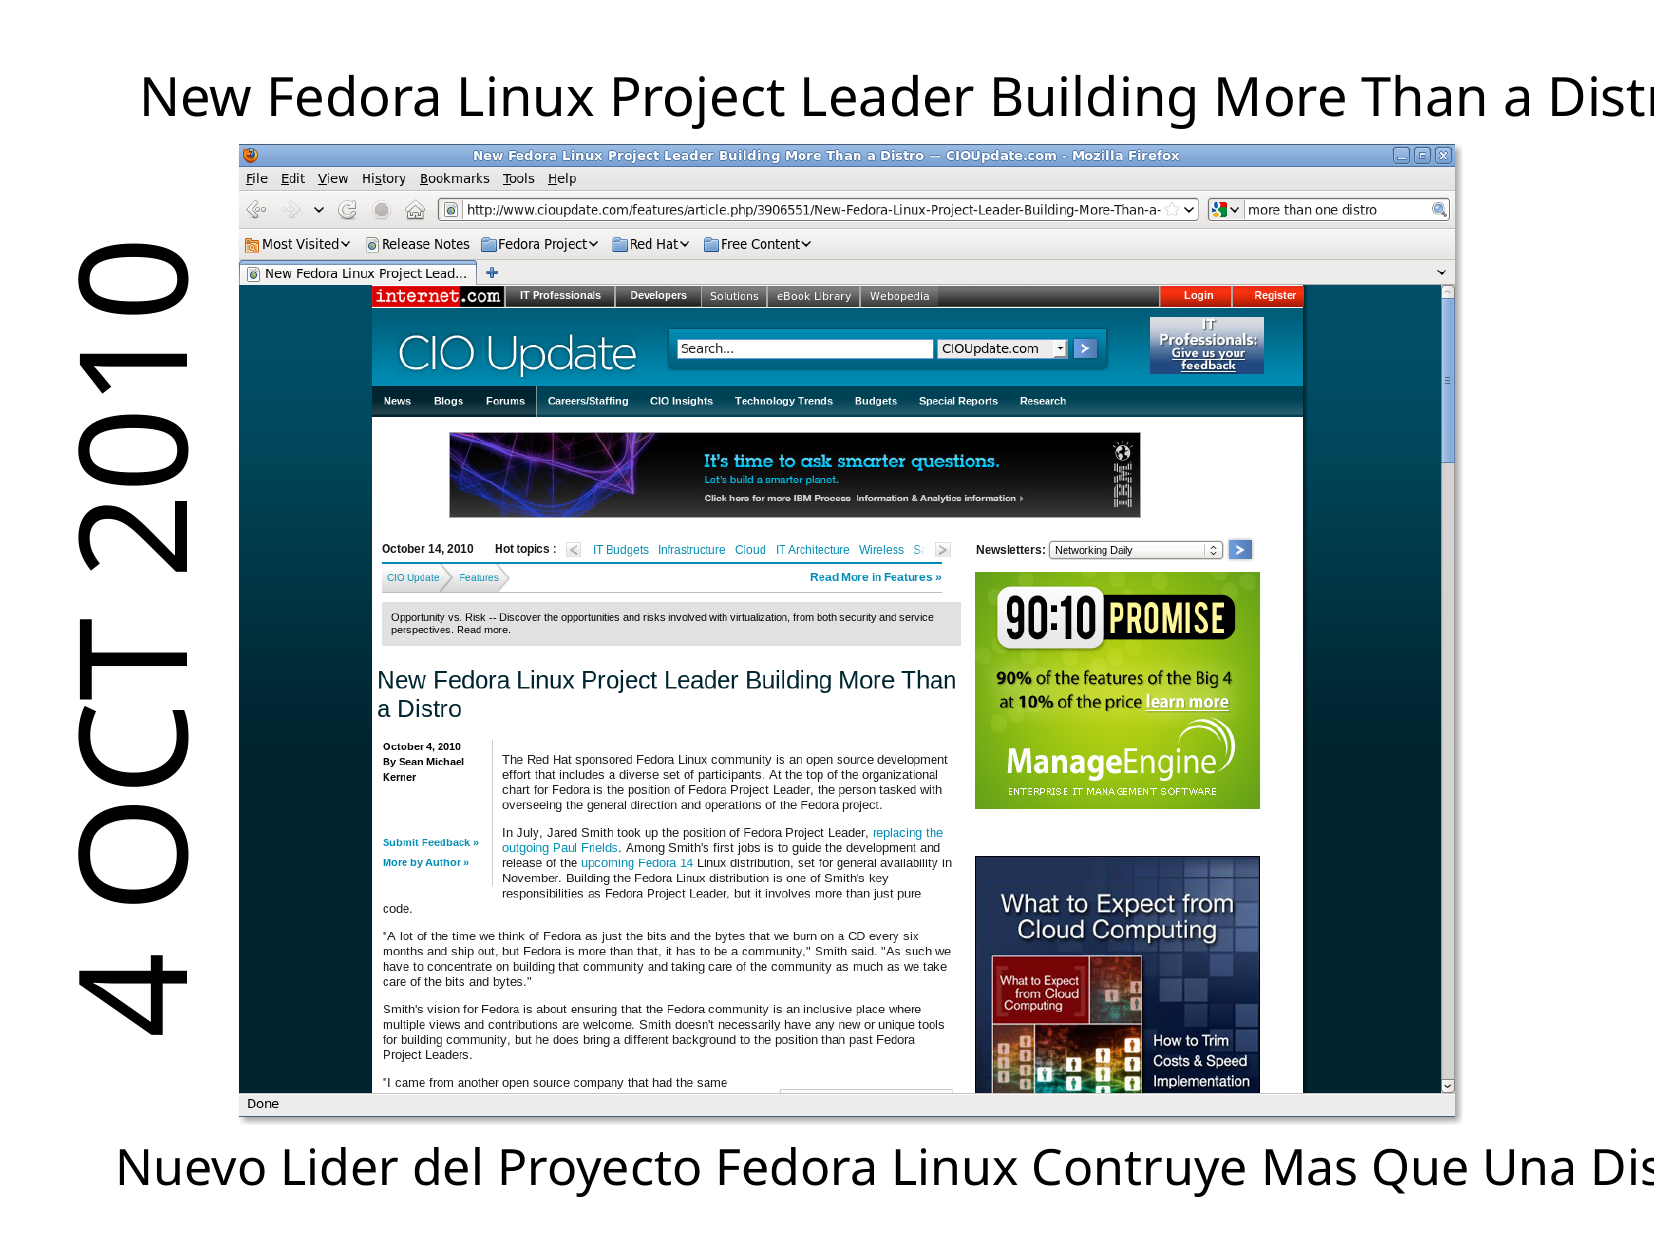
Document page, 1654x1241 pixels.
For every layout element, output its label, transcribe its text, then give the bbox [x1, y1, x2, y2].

text_box New Fedora Linux Project Leader Building More Than a Distro [124, 51, 1529, 127]
title 4 OCT 2010 [32, 187, 226, 1088]
text_box Nuevo Lider del Proyecto Fedora Linux Contruye Mas Que Una Distro [100, 1125, 1553, 1196]
picture [234, 139, 1463, 1125]
